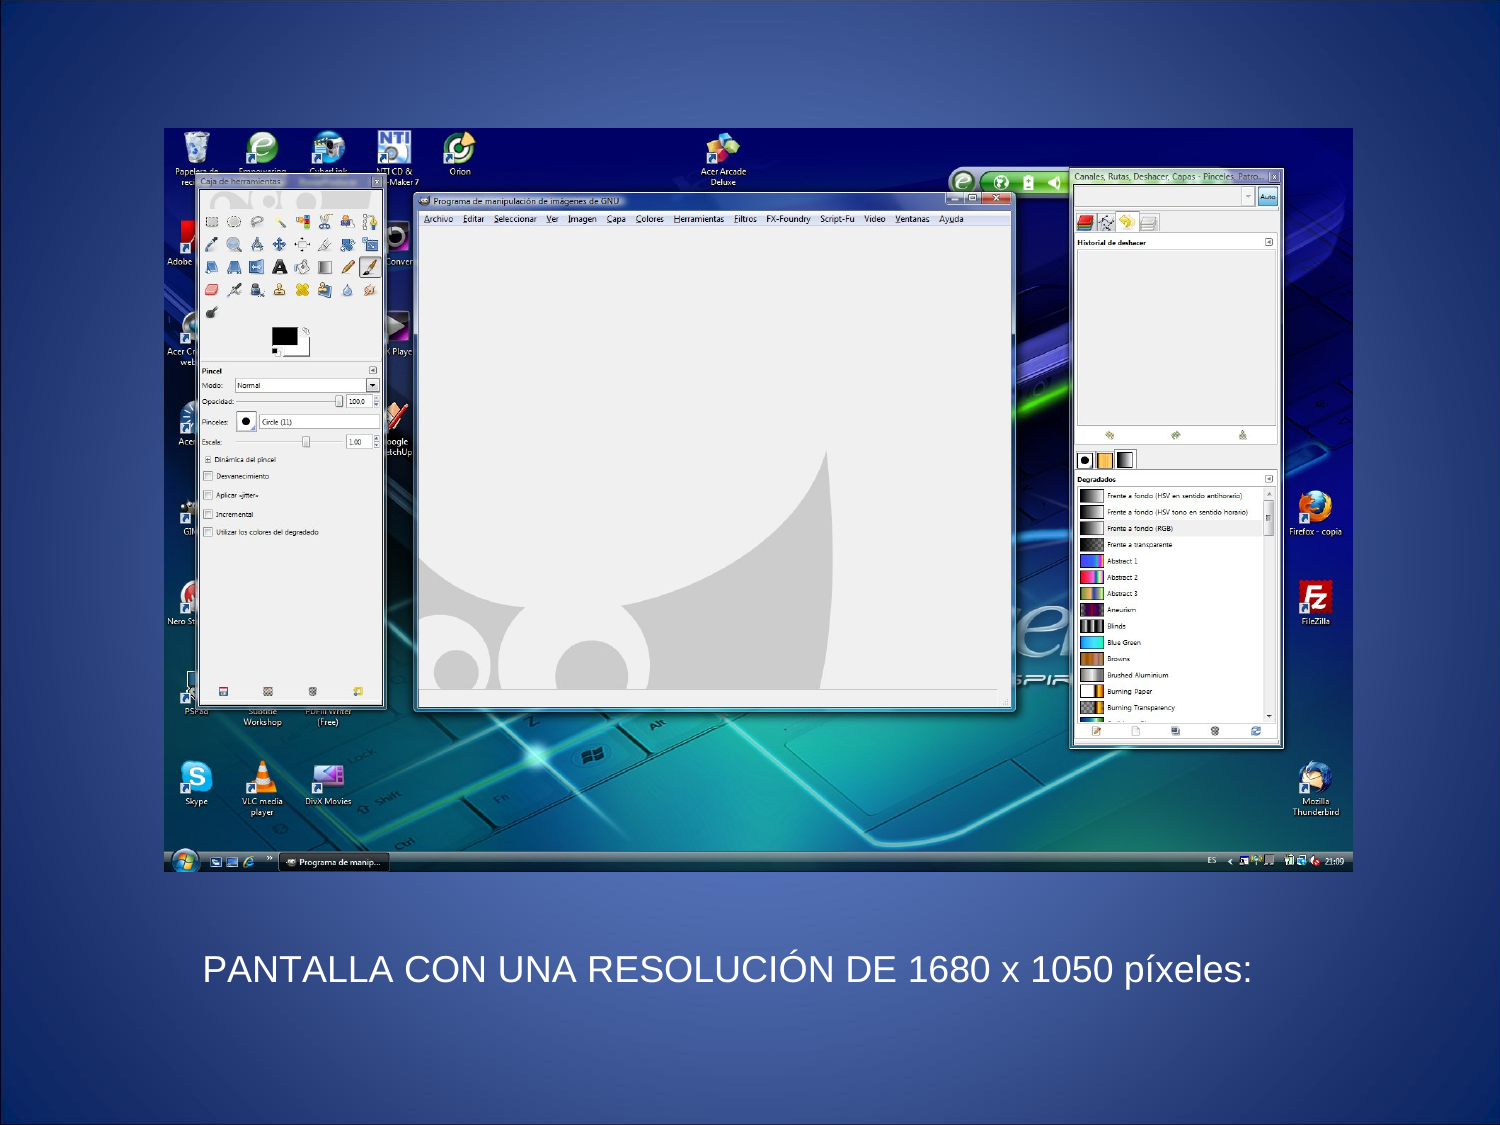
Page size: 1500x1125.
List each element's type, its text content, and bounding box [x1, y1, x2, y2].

text_box PANTALLA CON UNA RESOLUCIÓN DE 1680 x 1050 píxeles: [187, 937, 1336, 998]
picture [0, 0, 1500, 1125]
